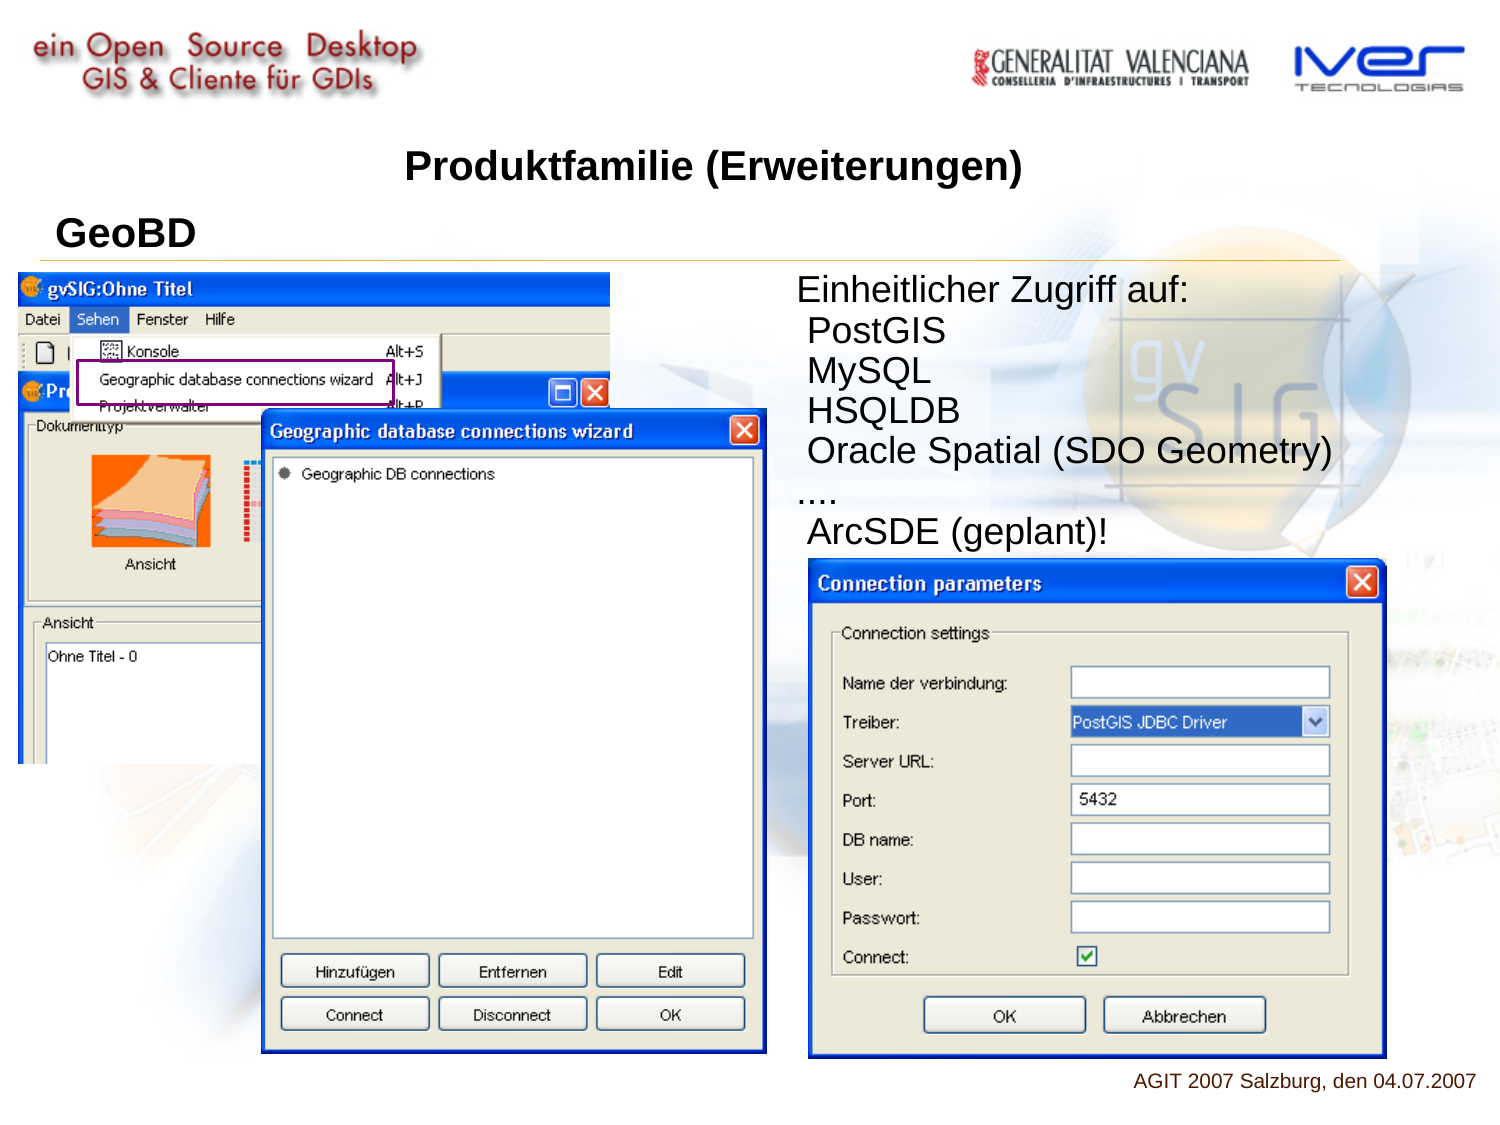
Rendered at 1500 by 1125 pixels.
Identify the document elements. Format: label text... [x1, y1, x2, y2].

picture [0, 5, 1500, 1125]
text_box Einheitlicher Zugriff auf: PostGIS MySQL HSQLDB Oracle Spatial (SDO Geometry) .... ArcSDE (geplant)! [797, 272, 1375, 554]
text_box Produktfamilie (Erweiterungen) [0, 137, 1429, 203]
text_box AGIT 2007 Salzburg, den 04.07.2007 [1133, 1070, 1478, 1094]
text_box GeoBD [40, 204, 1075, 268]
